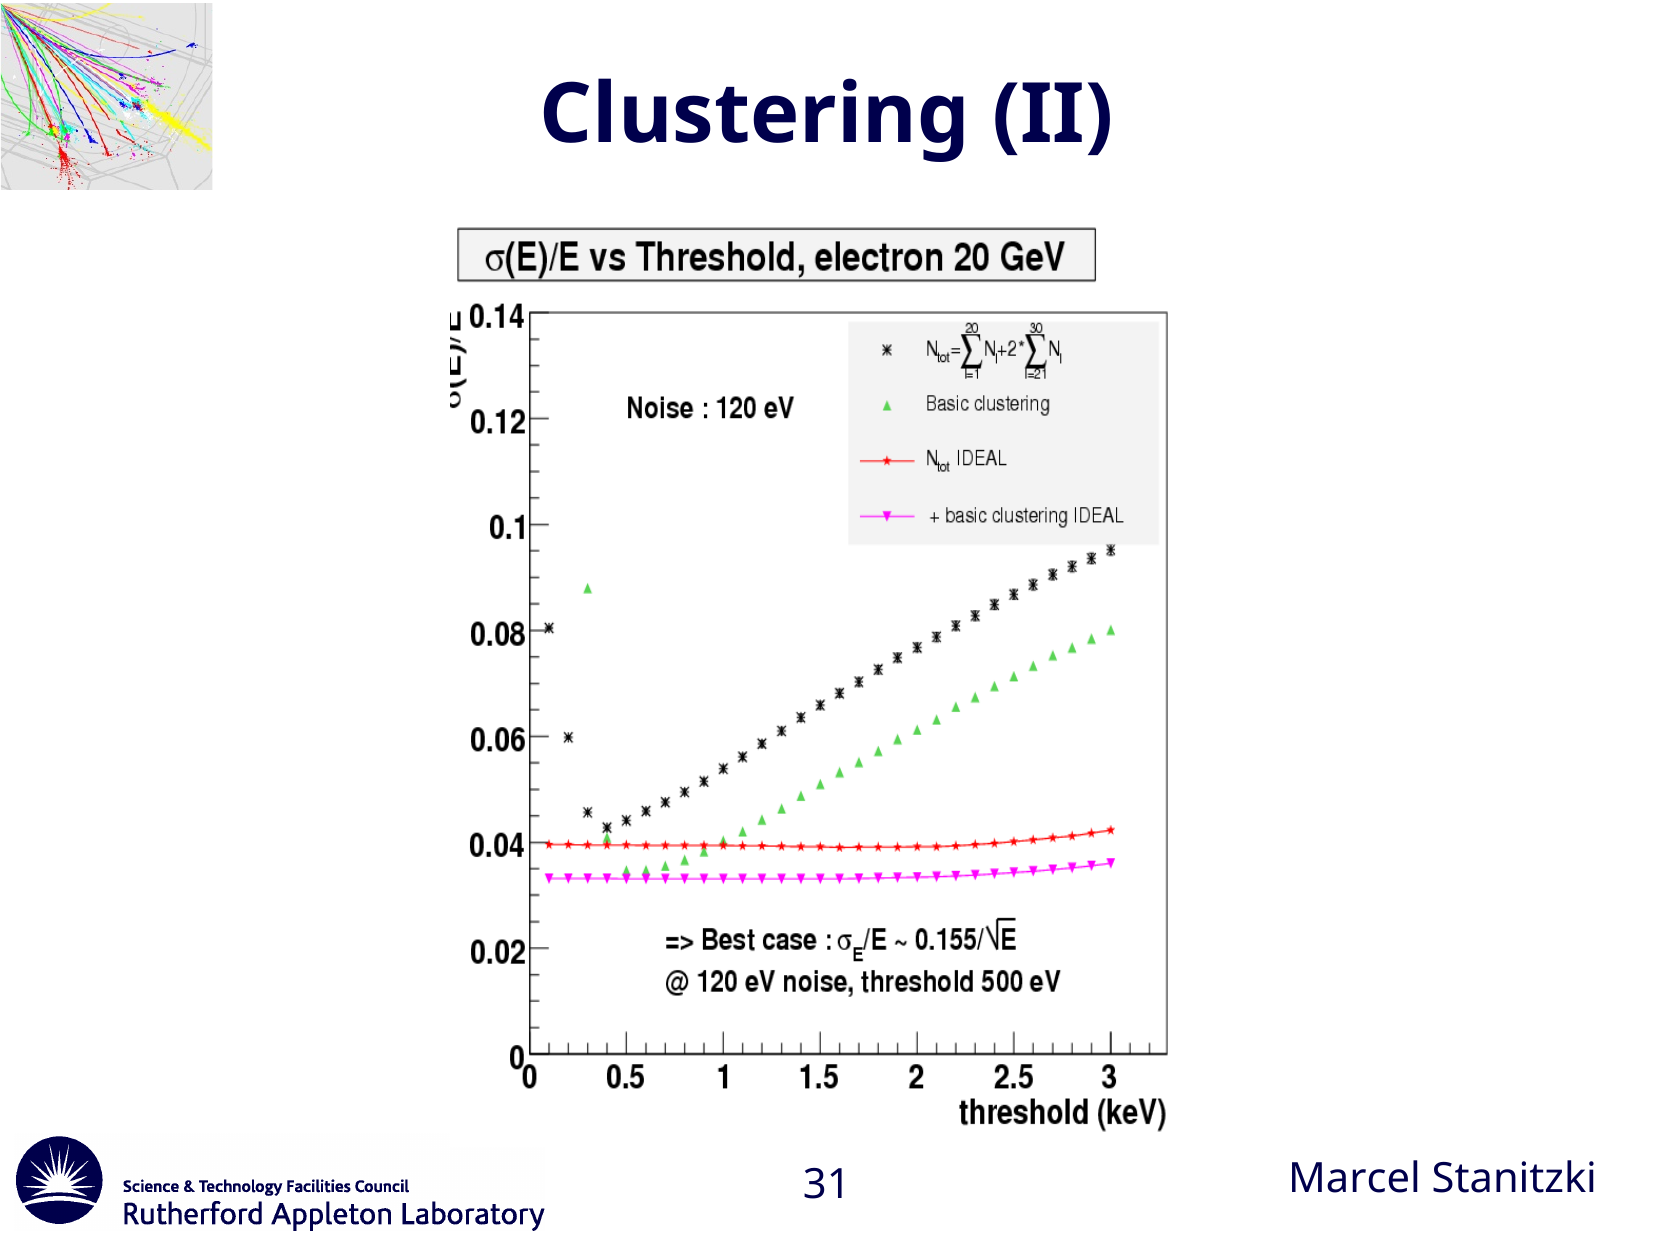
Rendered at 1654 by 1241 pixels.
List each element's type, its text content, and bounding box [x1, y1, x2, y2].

title Clustering (II) [203, 5, 1451, 213]
picture [0, 3, 213, 190]
picture [14, 188, 1190, 1231]
